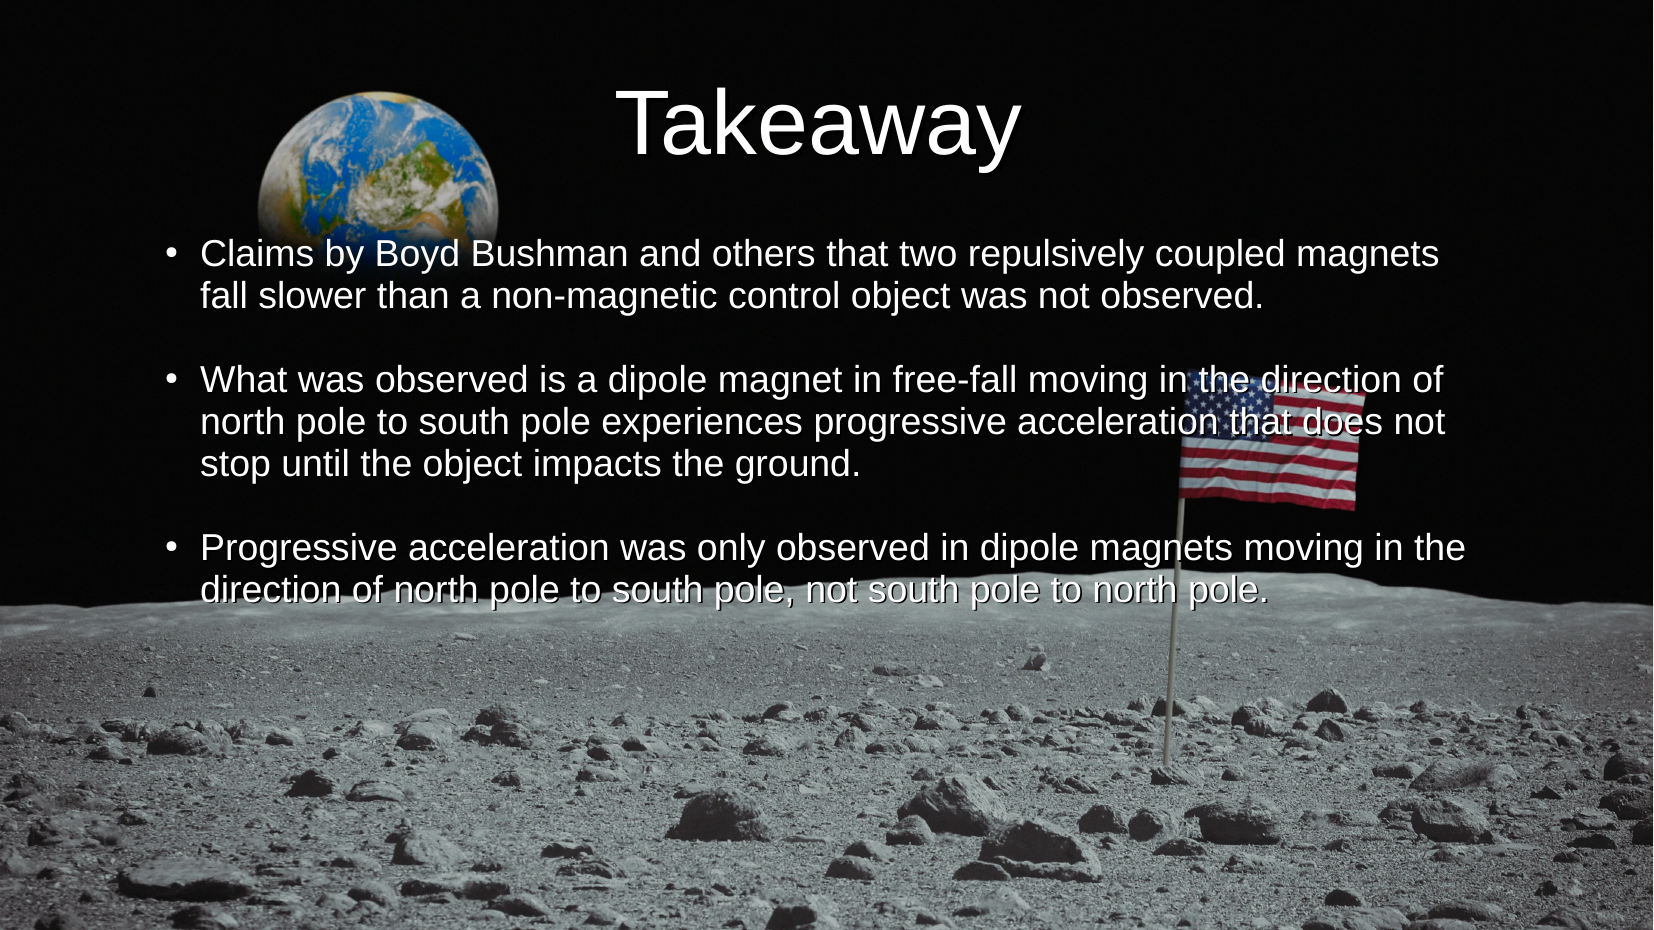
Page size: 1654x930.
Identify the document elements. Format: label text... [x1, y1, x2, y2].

text_box Claims by Boyd Bushman and others that two repulsively coupled magnets fall slower than a non-magnetic control object was not observed. What was observed is a dipole magnet in free-fall moving in the direction of north pole to south pole experiences progressive acceleration that does not stop until the object impacts the ground. Progressive acceleration was only observed in dipole magnets moving in the direction of north pole to south pole, not south pole to north pole. [150, 225, 1501, 826]
title Takeaway [75, 19, 1563, 226]
picture [0, 0, 1654, 930]
